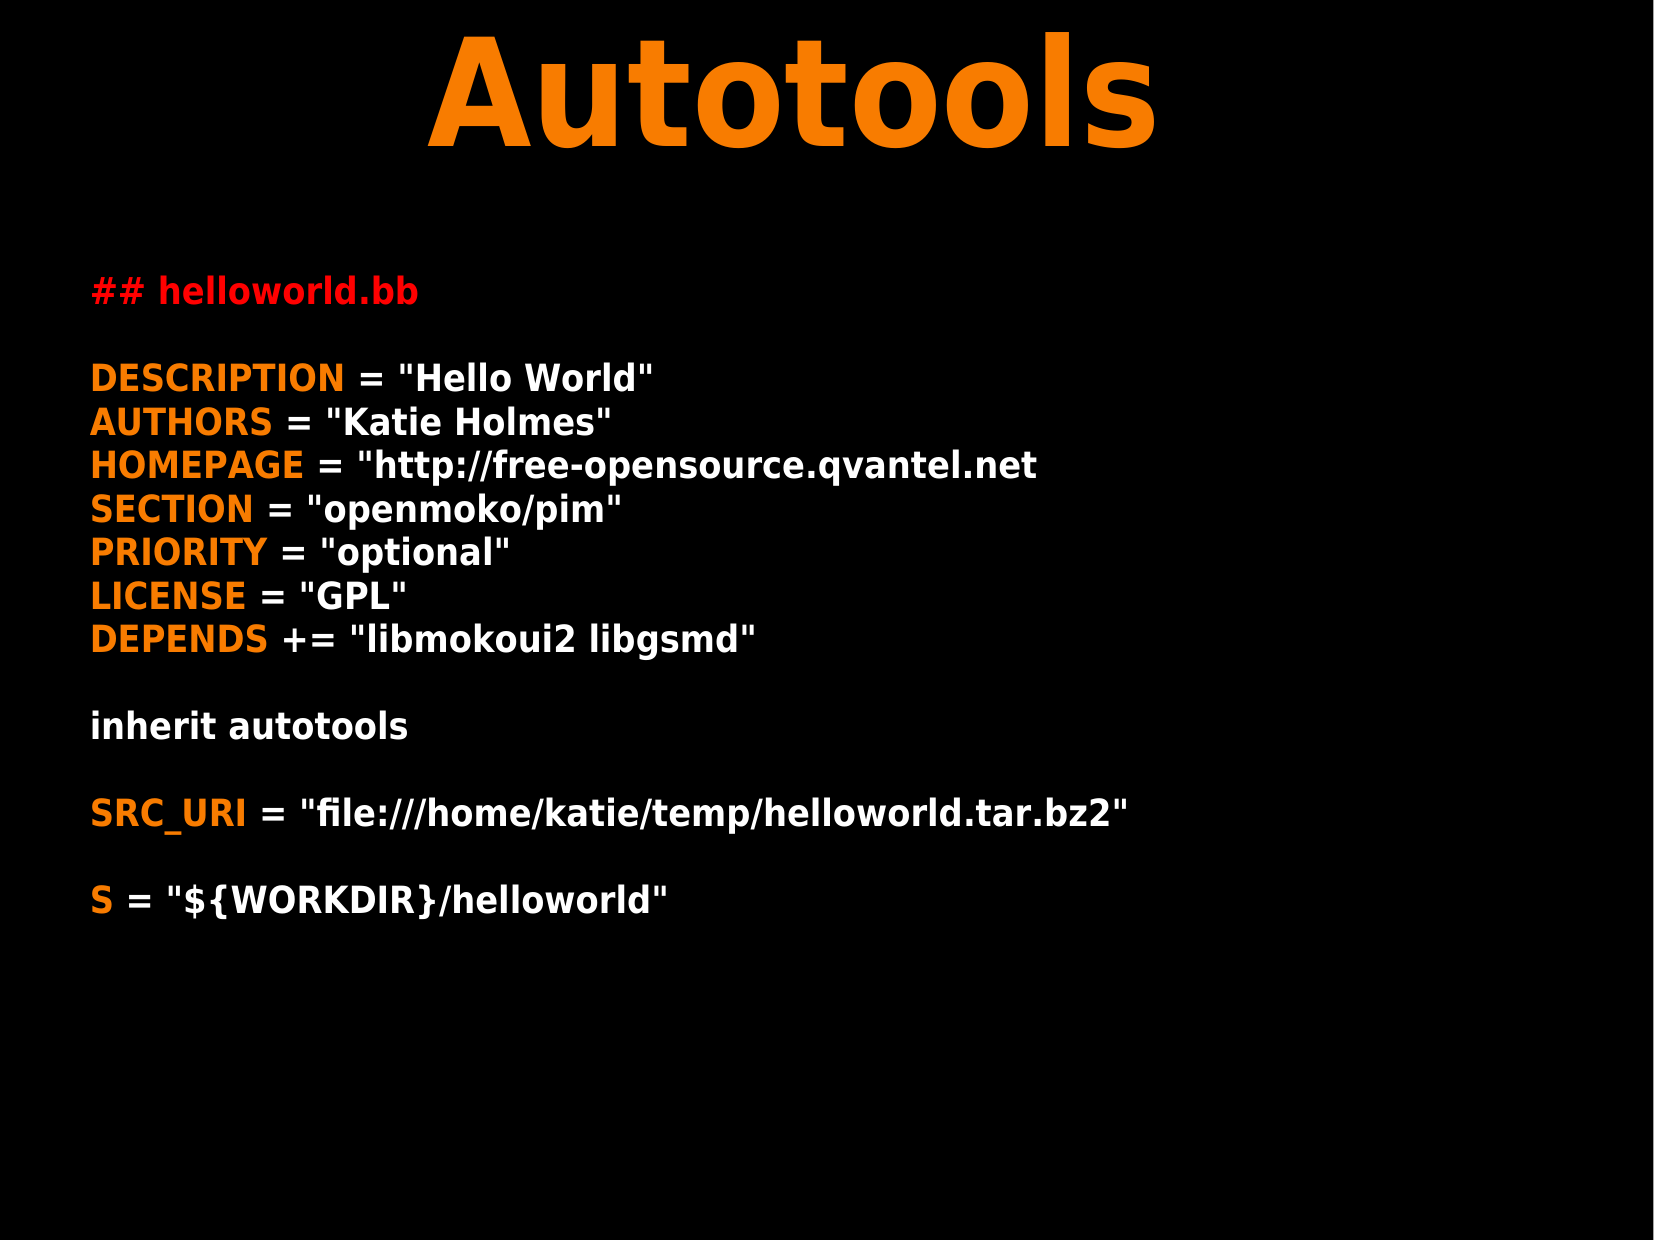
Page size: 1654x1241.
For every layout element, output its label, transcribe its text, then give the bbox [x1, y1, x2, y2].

text_box ## helloworld.bb DESCRIPTION = "Hello World" AUTHORS = "Katie Holmes" HOMEPAGE = "http://free-opensource.qvantel.net SECTION = "openmoko/pim" PRIORITY = "optional" LICENSE = "GPL" DEPENDS += "libmokoui2 libgsmd" inherit autotools SRC_URI = "file:///home/katie/temp/helloworld.tar.bz2" S = "${WORKDIR}/helloworld" [75, 262, 1609, 1018]
text_box Autotools [412, 0, 1201, 226]
